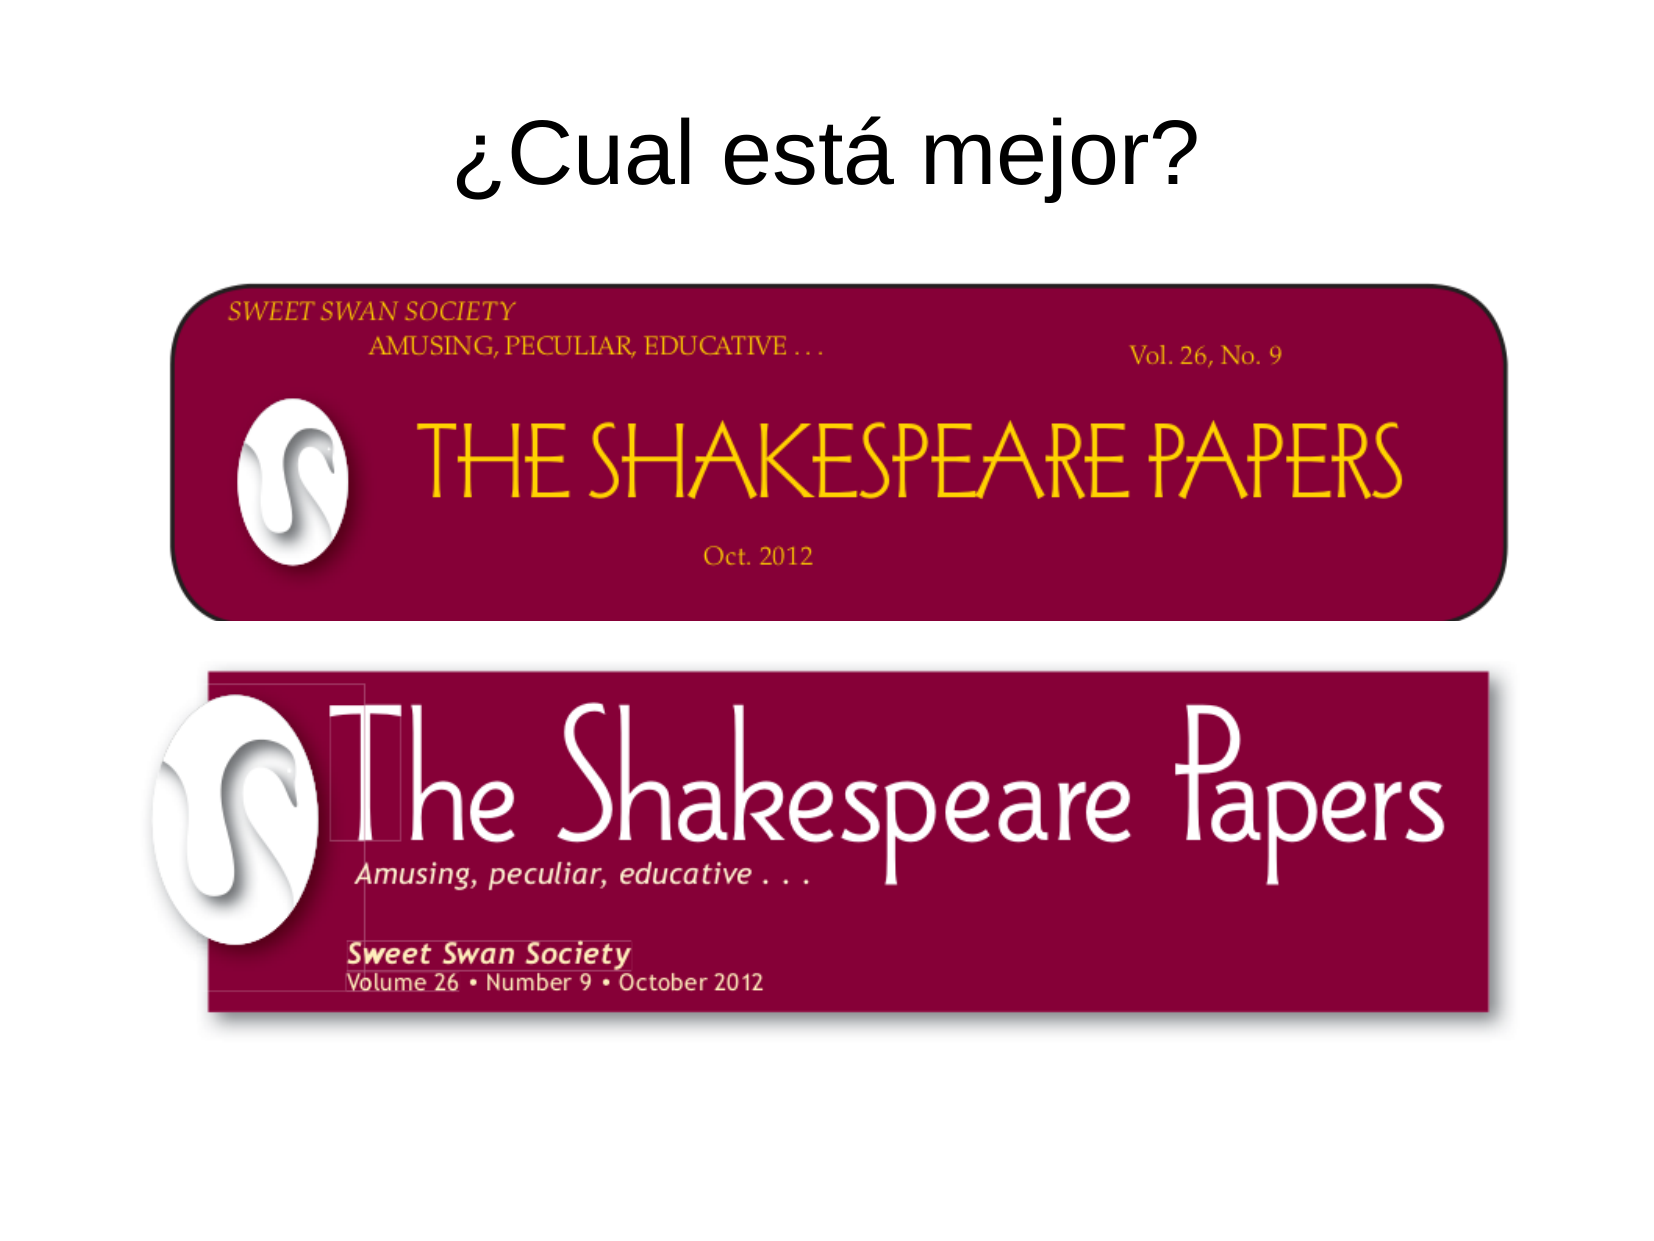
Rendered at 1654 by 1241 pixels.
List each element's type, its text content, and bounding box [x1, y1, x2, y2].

title ¿Cual está mejor? [82, 49, 1571, 257]
picture [125, 256, 1546, 1047]
